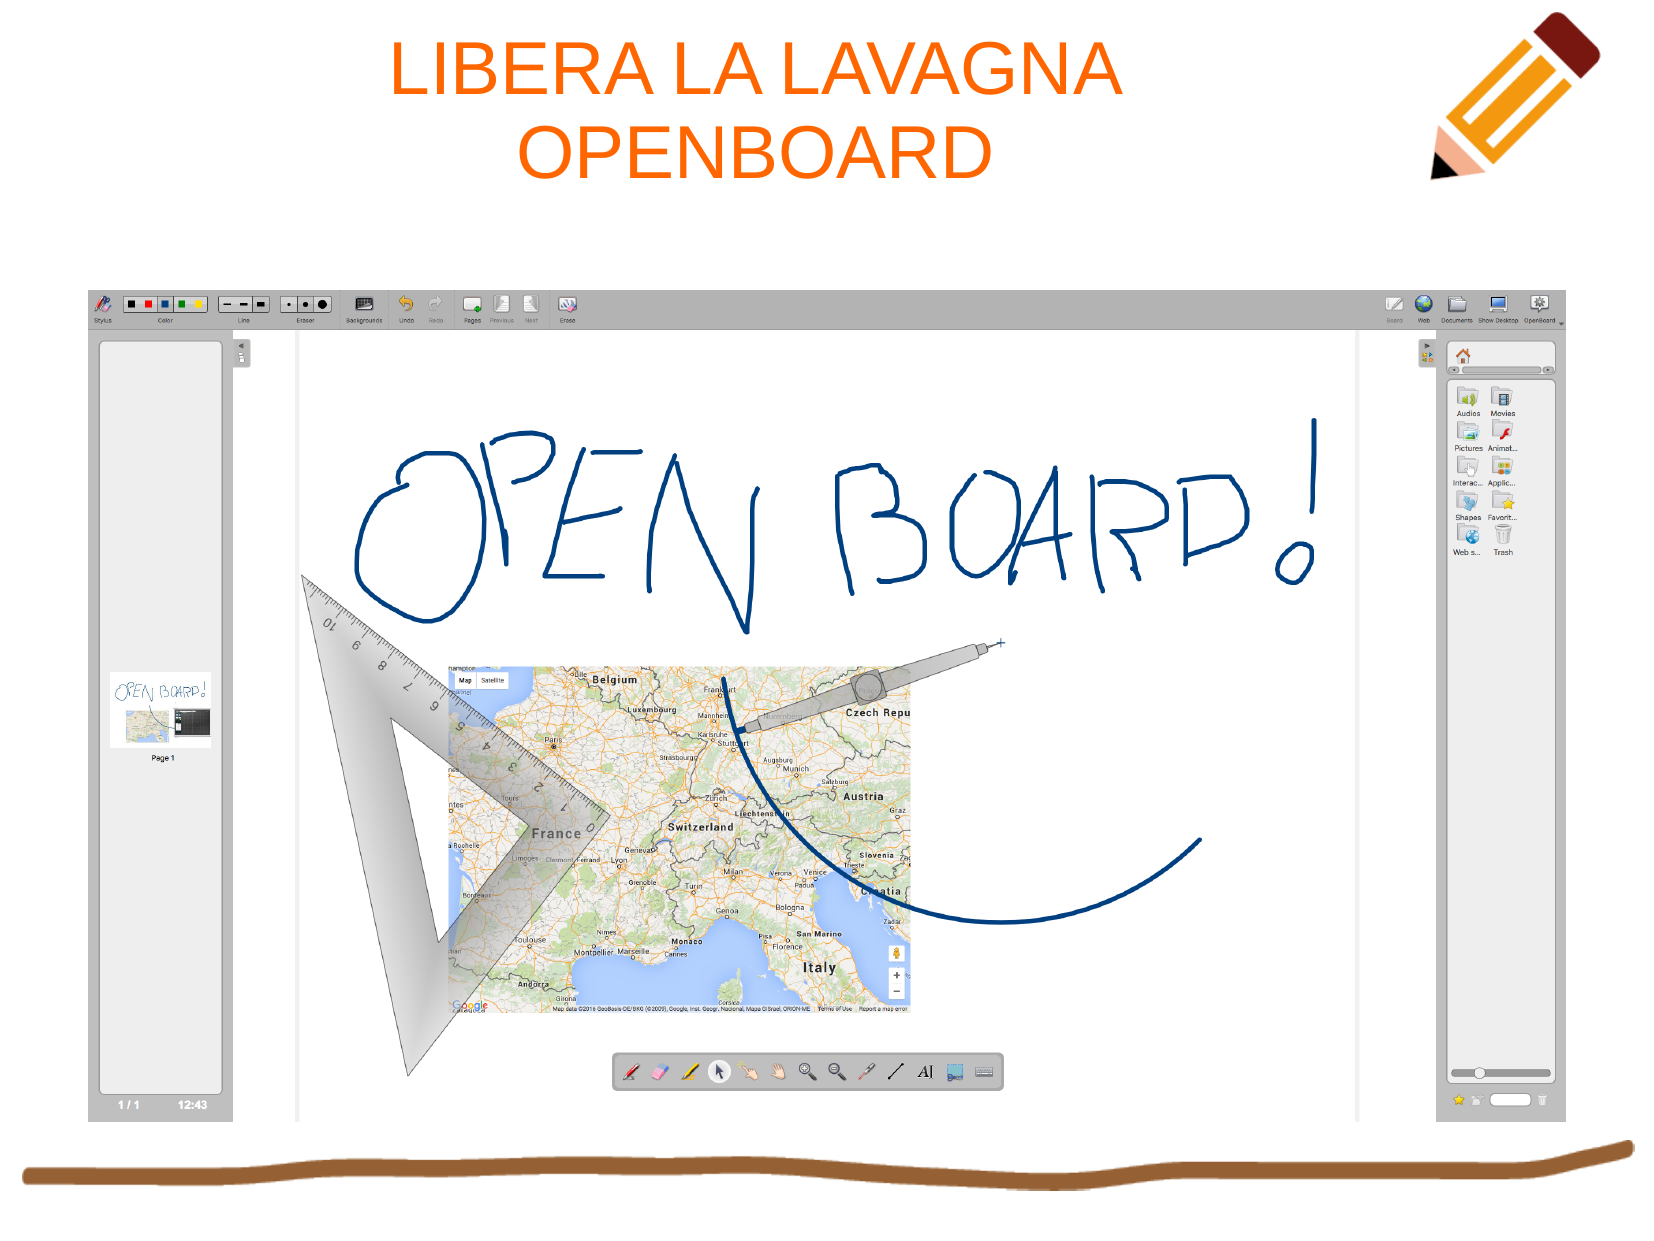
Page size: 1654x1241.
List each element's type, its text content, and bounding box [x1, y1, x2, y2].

picture [88, 290, 1566, 1122]
picture [22, 1140, 1635, 1191]
title LIBERA LA LAVAGNA OPENBOARD [82, 26, 1430, 195]
picture [1430, 12, 1601, 181]
